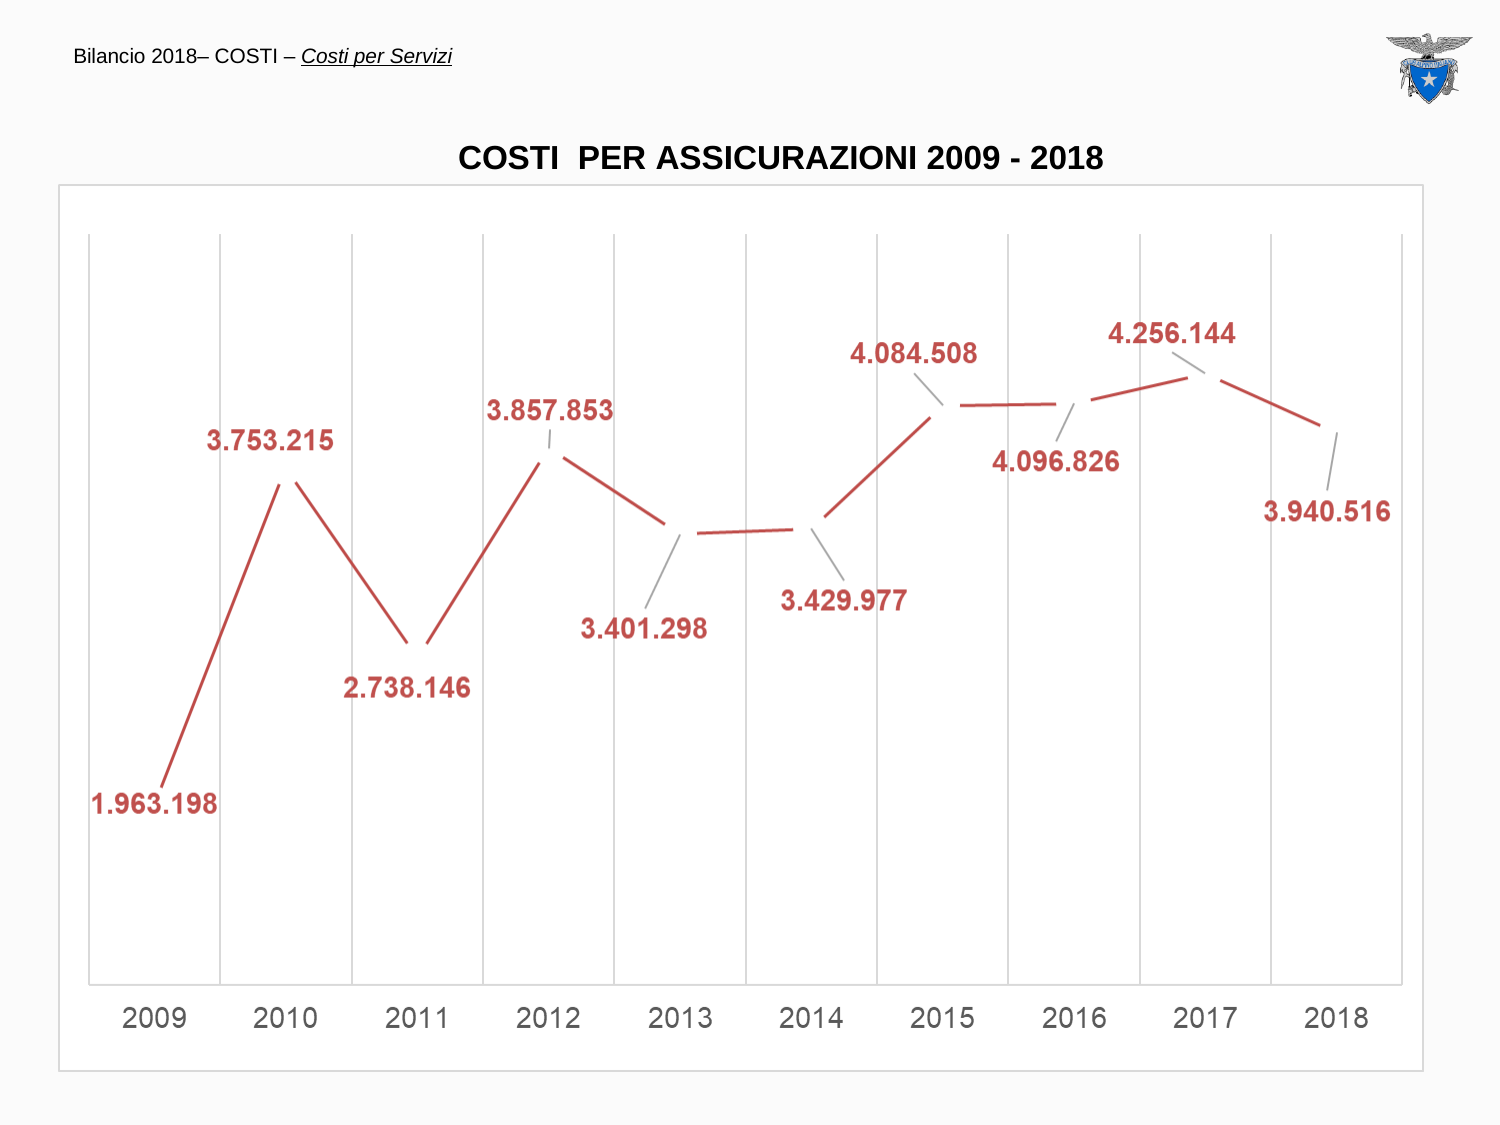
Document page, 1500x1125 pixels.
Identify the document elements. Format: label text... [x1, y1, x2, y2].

picture [58, 184, 1424, 1072]
text_box COSTI PER ASSICURAZIONI 2009 - 2018 [292, 128, 1270, 184]
text_box Bilancio 2018– COSTI – Costi per Servizi [58, 35, 622, 76]
picture [1382, 29, 1477, 112]
